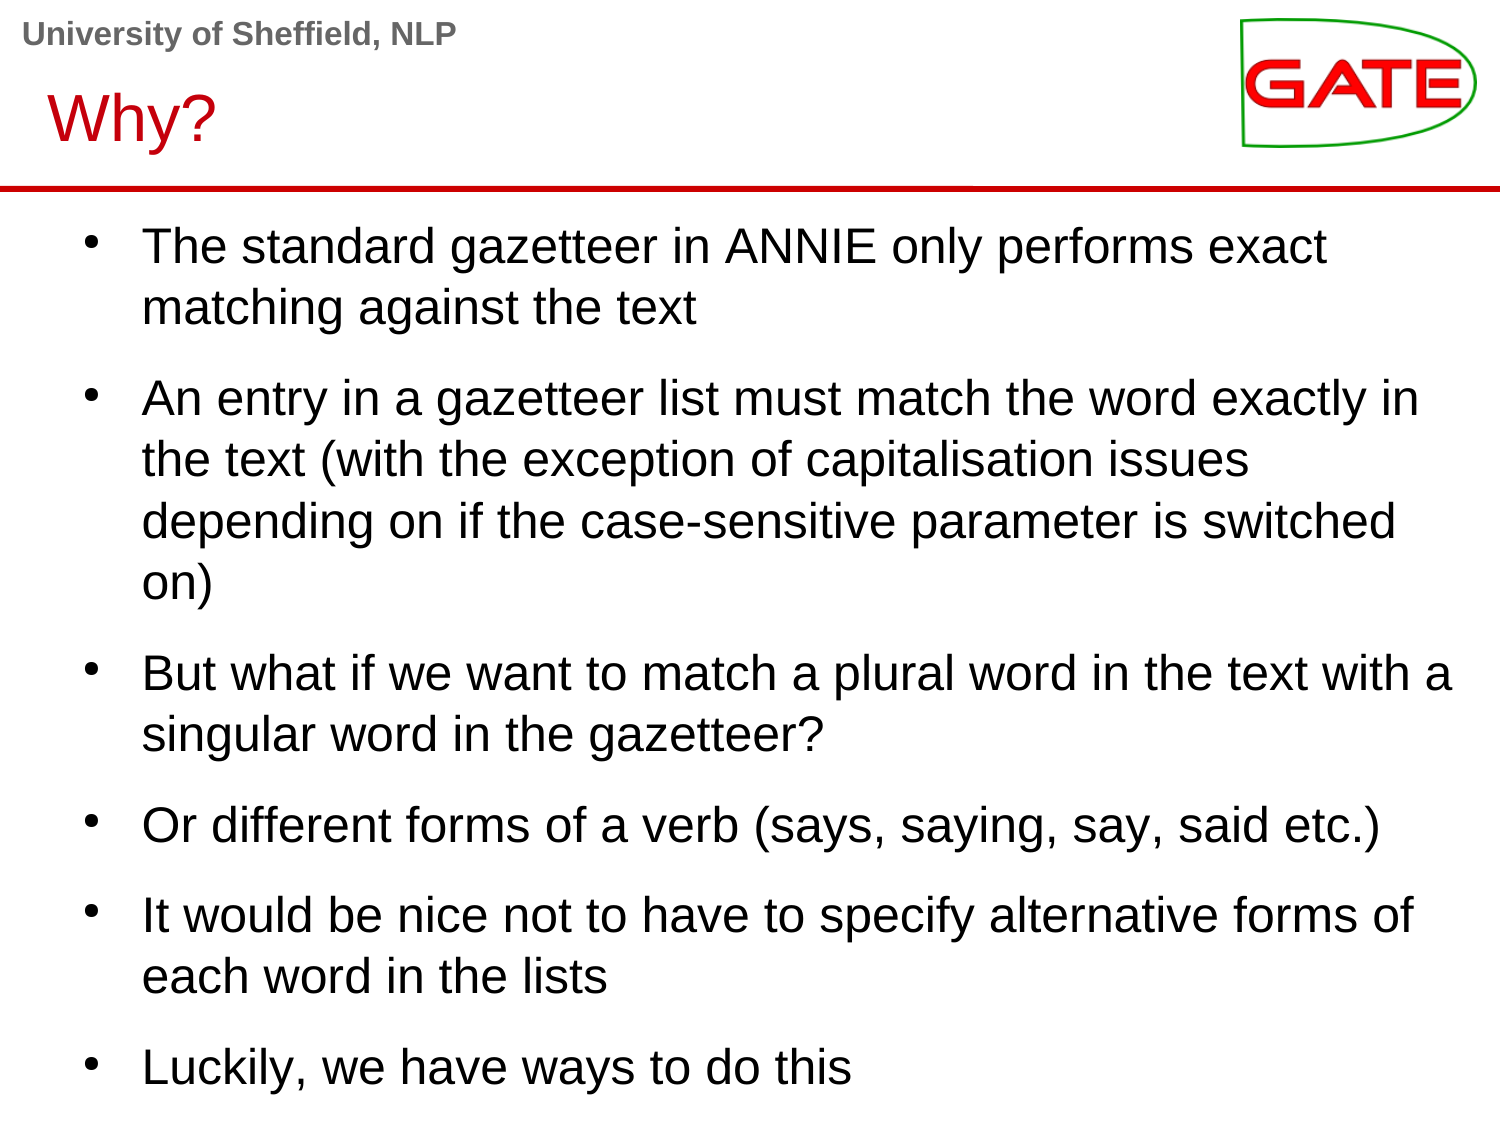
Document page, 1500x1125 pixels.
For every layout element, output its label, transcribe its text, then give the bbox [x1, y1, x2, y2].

picture [1240, 18, 1477, 148]
title Why? [47, 59, 1241, 180]
list The standard gazetteer in ANNIE only performs exact matching against the text An entry in a gazetteer list must match the word exactly in the text (with the exception of capitalisation issues depending on if the case-sensitive parameter is switched on) But what if we want to match a plural word in the text with a singular word in the gazetteer? Or different forms of a verb (says, saying, say, said etc.) It would be nice not to have to specify alternative forms of each word in the lists Luckily, we have ways to do this [82, 212, 1465, 1063]
